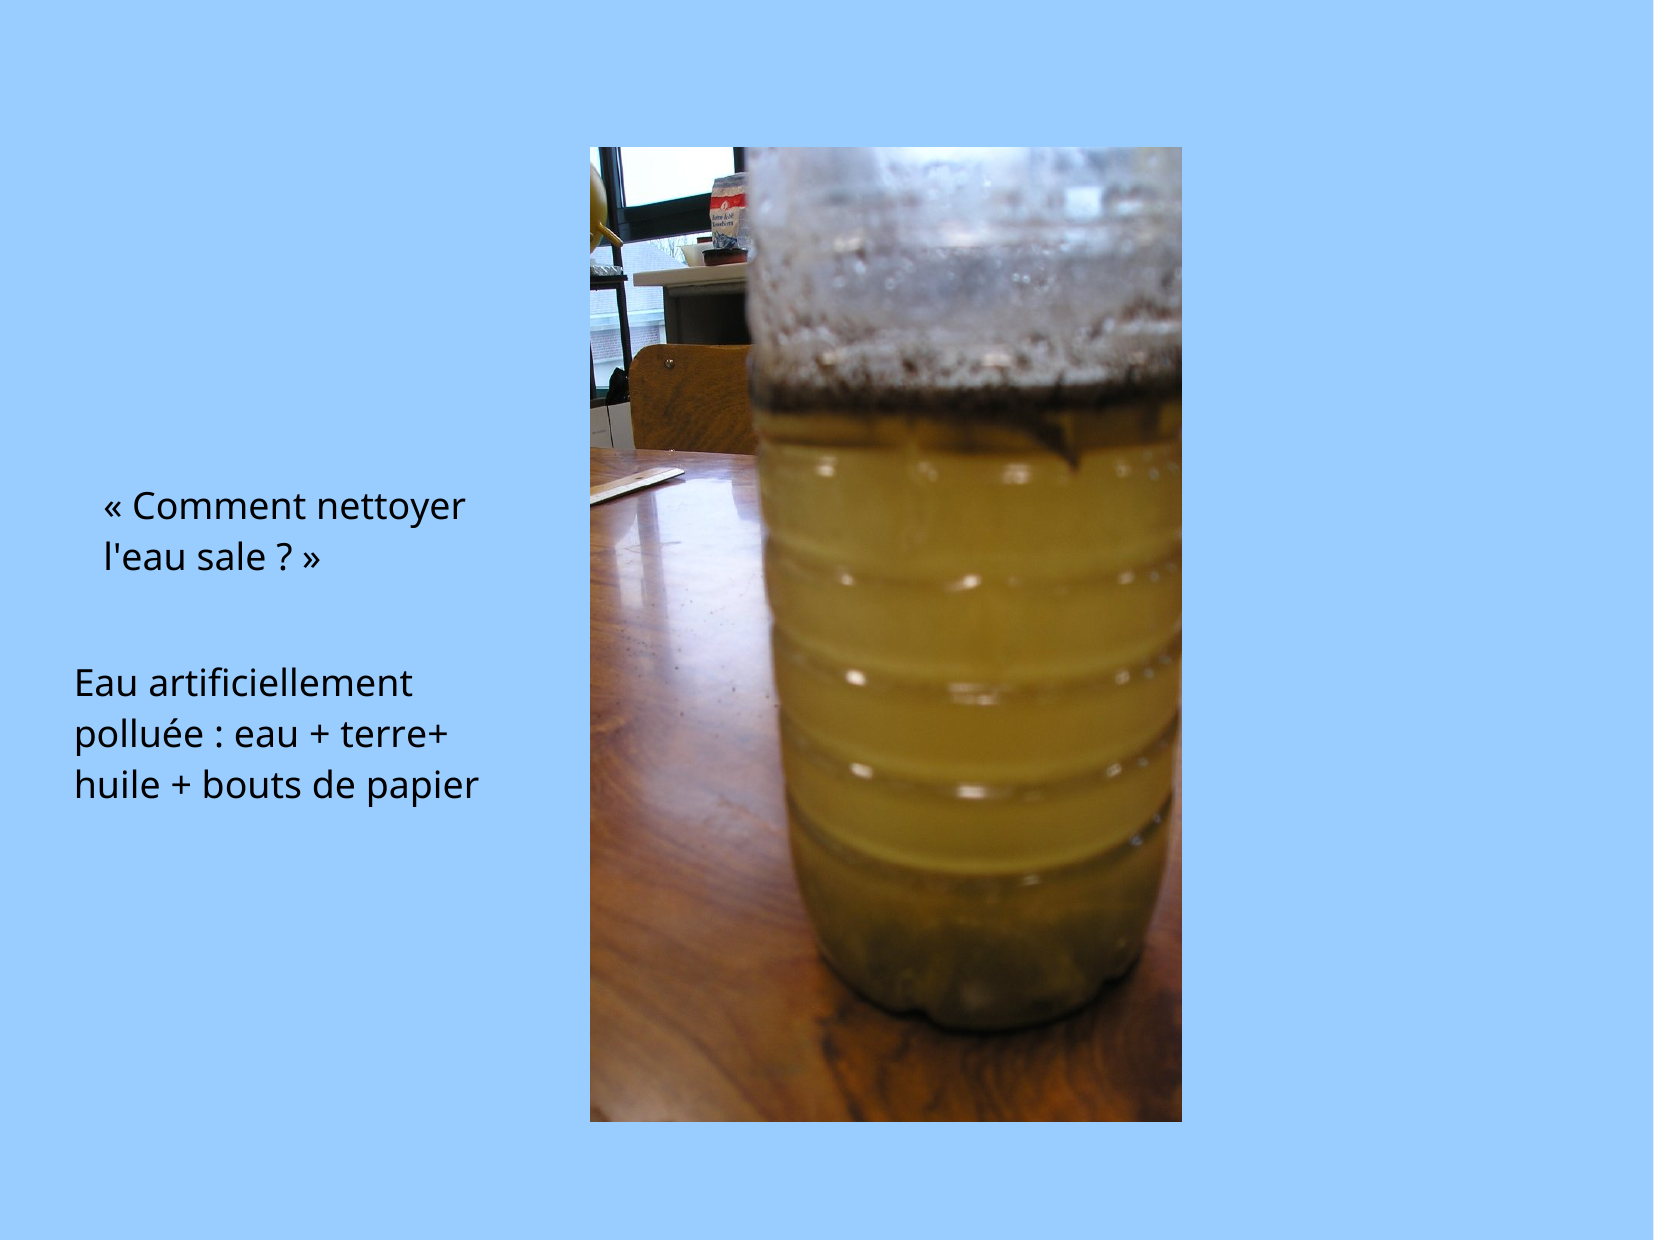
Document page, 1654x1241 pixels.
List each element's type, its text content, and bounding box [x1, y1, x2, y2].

picture [590, 147, 1182, 1123]
text_box « Comment nettoyer l'eau sale ? » [88, 472, 532, 575]
text_box Eau artificiellement polluée : eau + terre+ huile + bouts de papier [59, 649, 502, 839]
